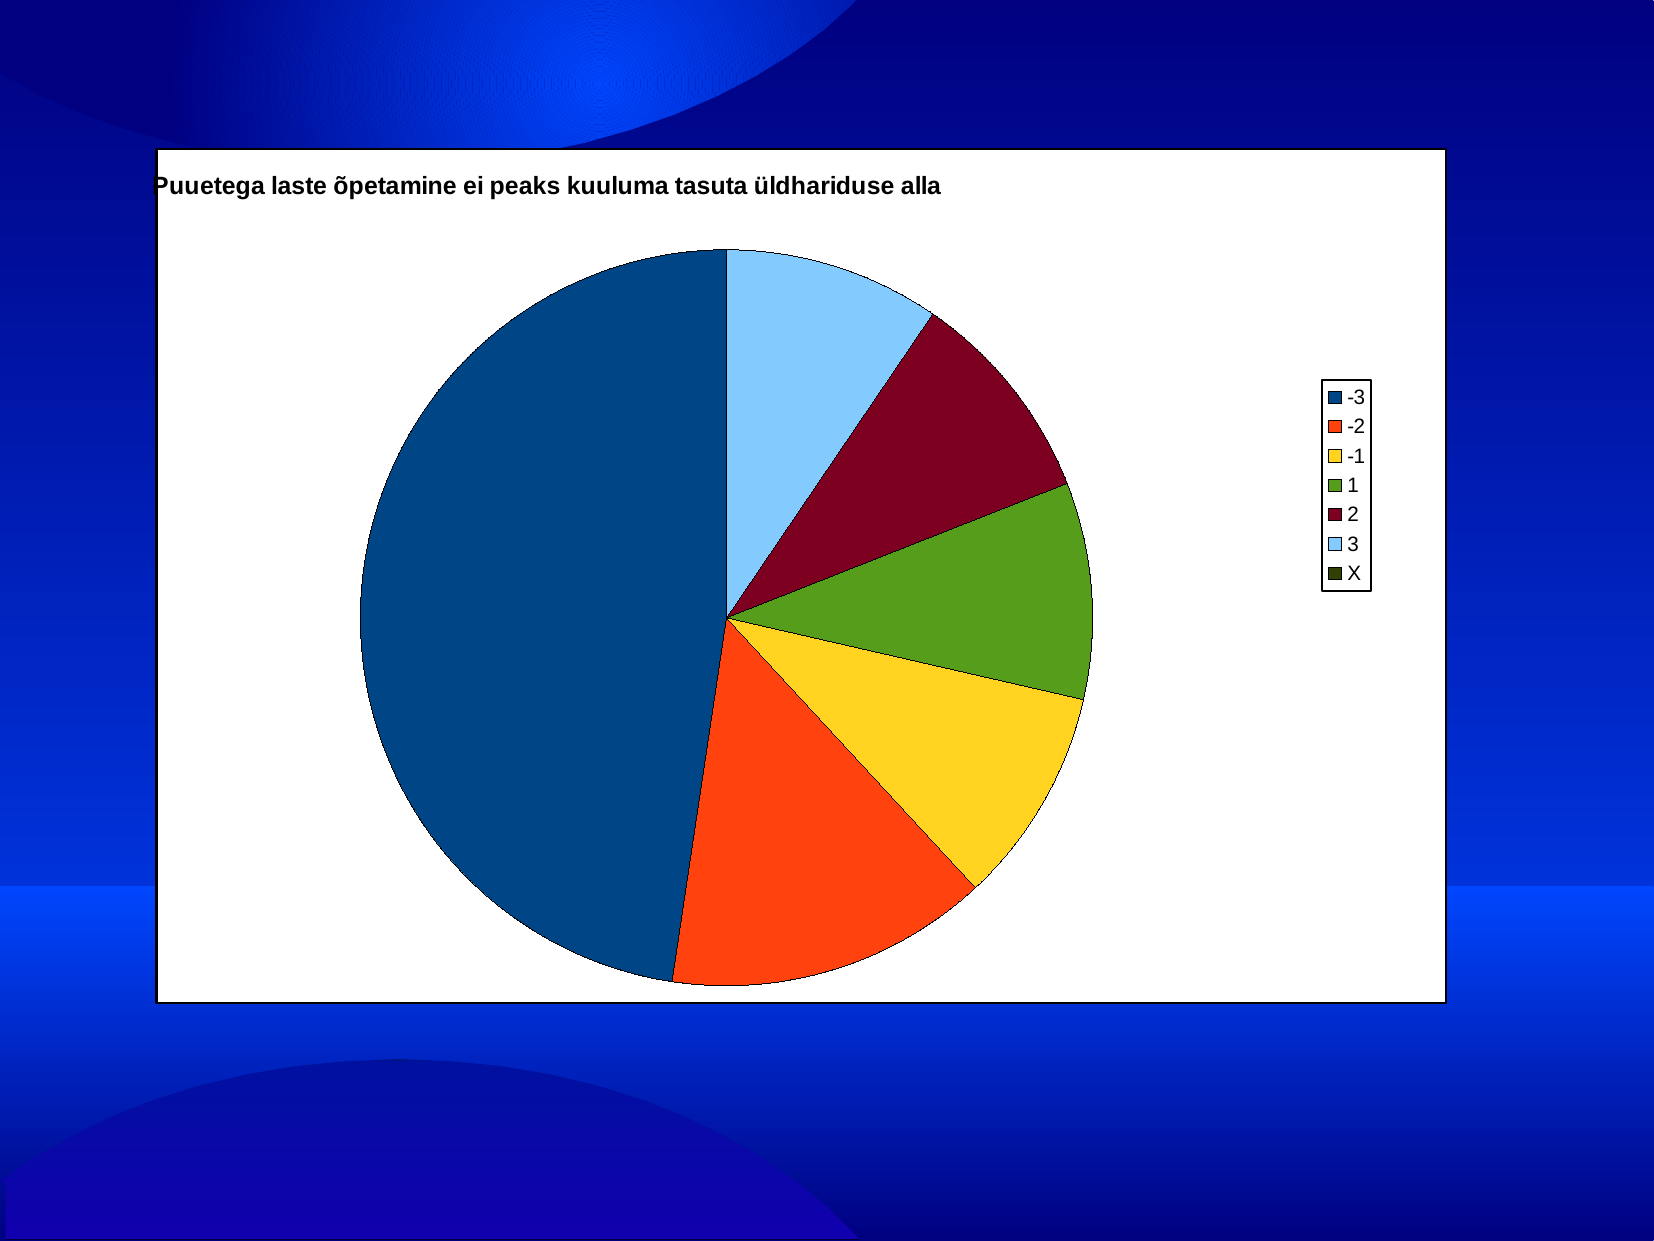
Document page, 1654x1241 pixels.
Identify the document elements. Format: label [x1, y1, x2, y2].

chart [147, 147, 1447, 1004]
